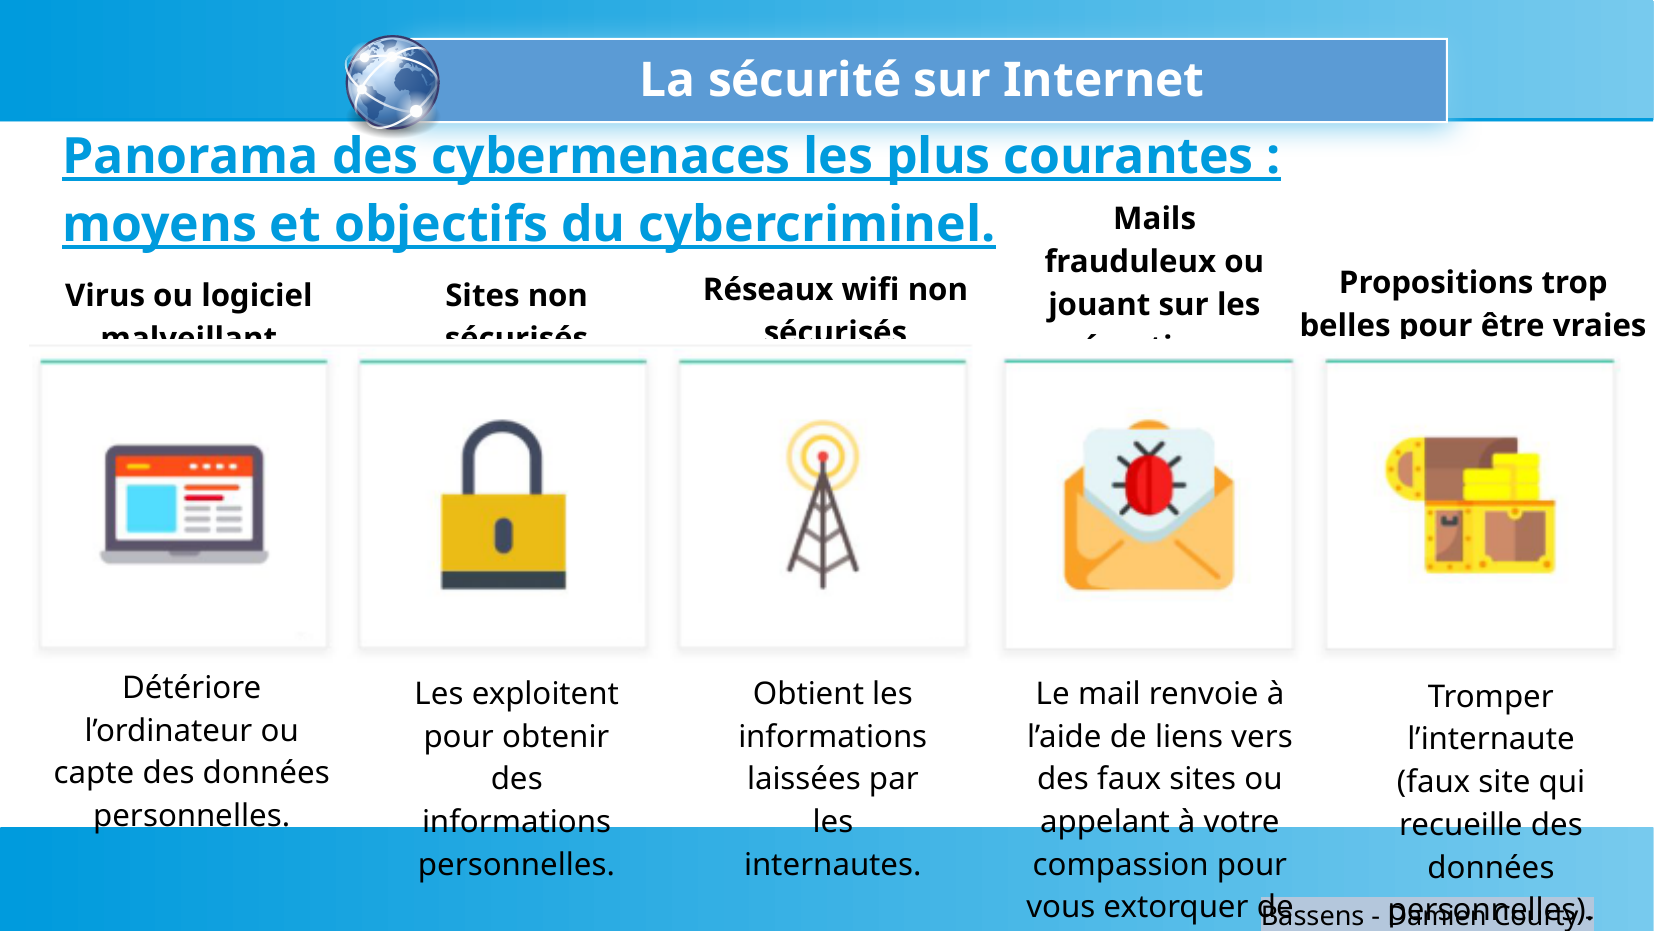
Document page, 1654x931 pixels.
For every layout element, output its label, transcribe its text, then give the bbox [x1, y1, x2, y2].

picture [341, 35, 443, 140]
text_box Obtient les informations laissées par les internautes. [708, 667, 958, 863]
text_box La sécurité sur Internet [443, 38, 1447, 123]
text_box Panorama des cybermenaces les plus courantes : moyens et objectifs du cybercriminel. [47, 112, 1359, 287]
text_box Bassens - Damien Courty - 2024 [1323, 889, 1654, 931]
text_box Tromper l’internaute (faux site qui recueille des données personnelles). [1328, 666, 1654, 902]
text_box Mails frauduleux ou jouant sur les émotions [1021, 188, 1288, 339]
text_box Sites non sécurisés [383, 265, 643, 339]
picture [29, 339, 1625, 667]
text_box Virus ou logiciel malveillant [41, 265, 337, 339]
text_box Propositions trop belles pour être vraies [1281, 252, 1654, 378]
text_box Détériore l’ordinateur ou capte des données personnelles. [29, 667, 355, 857]
text_box Le mail renvoie à l’aide de liens vers des faux sites ou appelant à votre compassion pour vous extorquer de l’argent. [997, 667, 1323, 931]
text_box Les exploitent pour obtenir des informations personnelles. [383, 667, 650, 931]
text_box Réseaux wifi non sécurisés [643, 259, 1021, 339]
